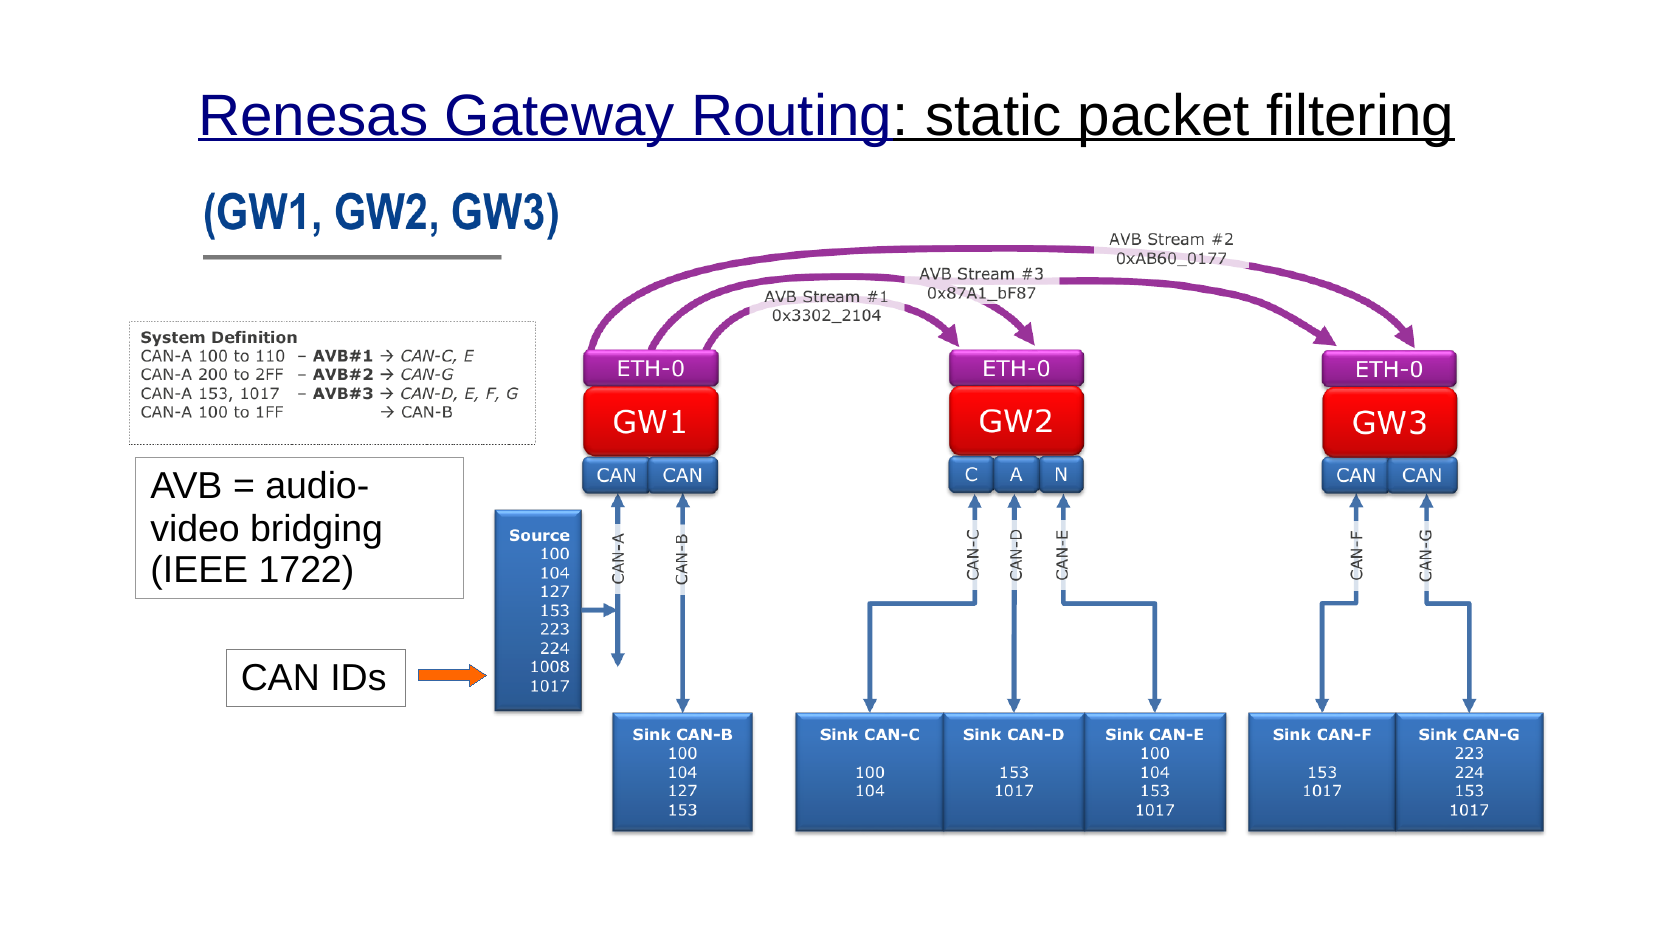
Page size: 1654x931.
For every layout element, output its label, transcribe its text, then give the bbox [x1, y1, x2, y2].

text_box [418, 664, 487, 687]
title Renesas Gateway Routing: static packet filtering [82, 37, 1571, 193]
picture [99, 193, 1555, 841]
text_box CAN IDs [226, 649, 406, 707]
text_box AVB = audio-video bridging (IEEE 1722) [135, 457, 464, 599]
